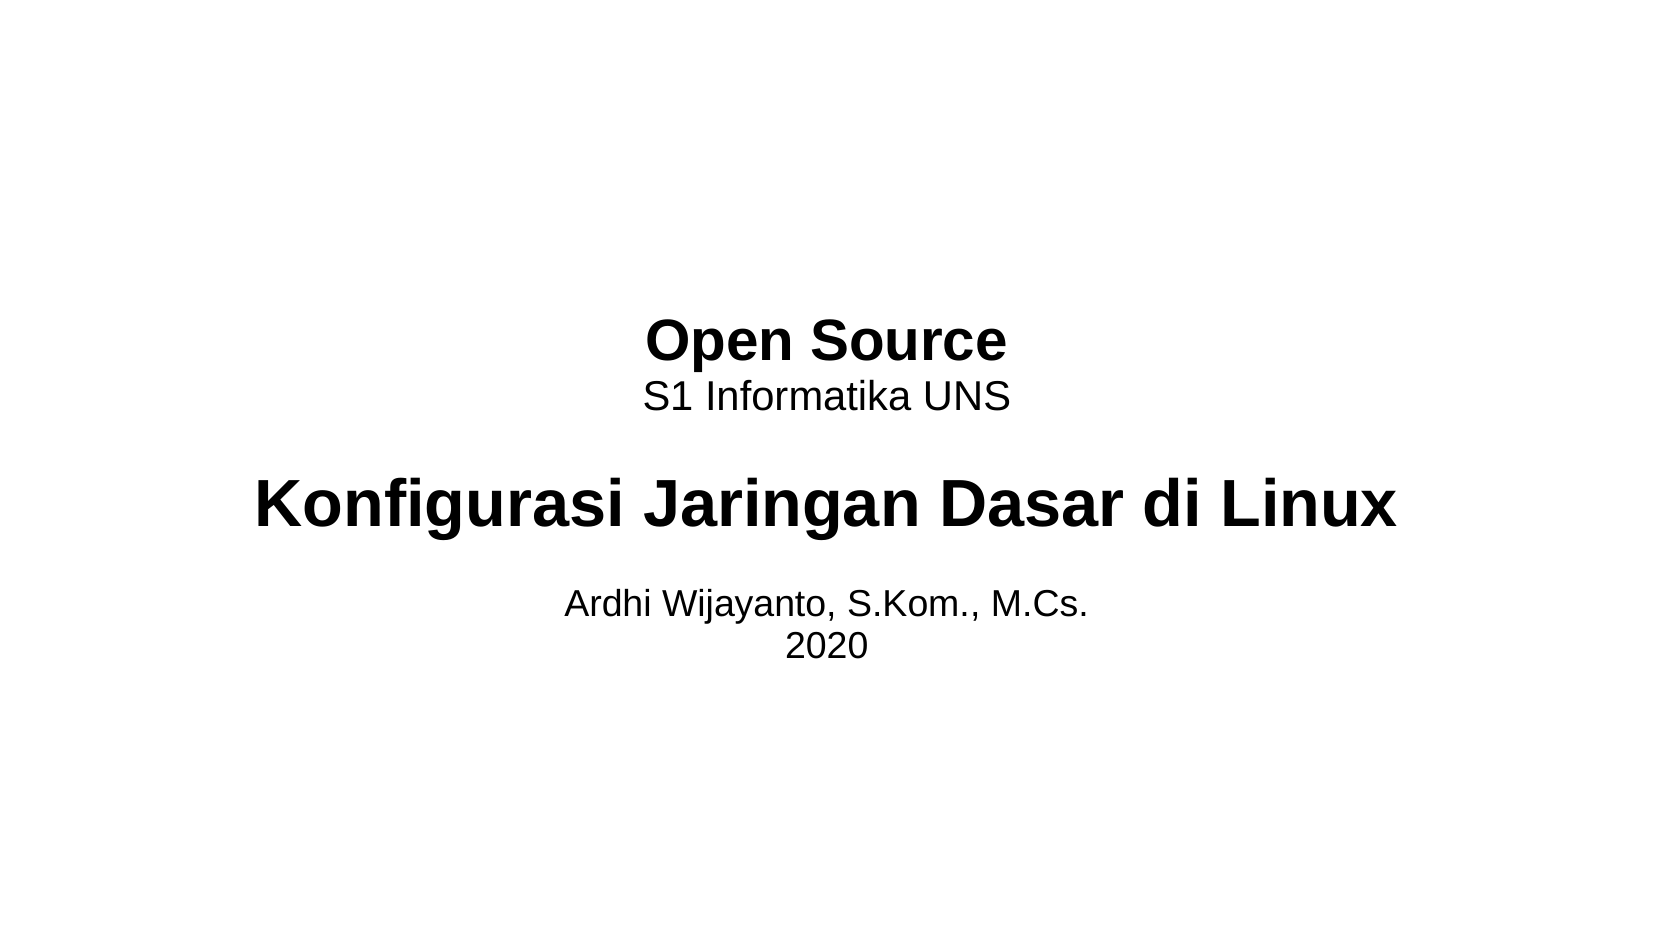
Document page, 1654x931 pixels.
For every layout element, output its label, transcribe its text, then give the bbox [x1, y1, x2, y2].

subtitle Open Source S1 Informatika UNS Konfigurasi Jaringan Dasar di Linux Ardhi Wijayanto, S.Kom., M.Cs. 2020 [82, 217, 1571, 758]
